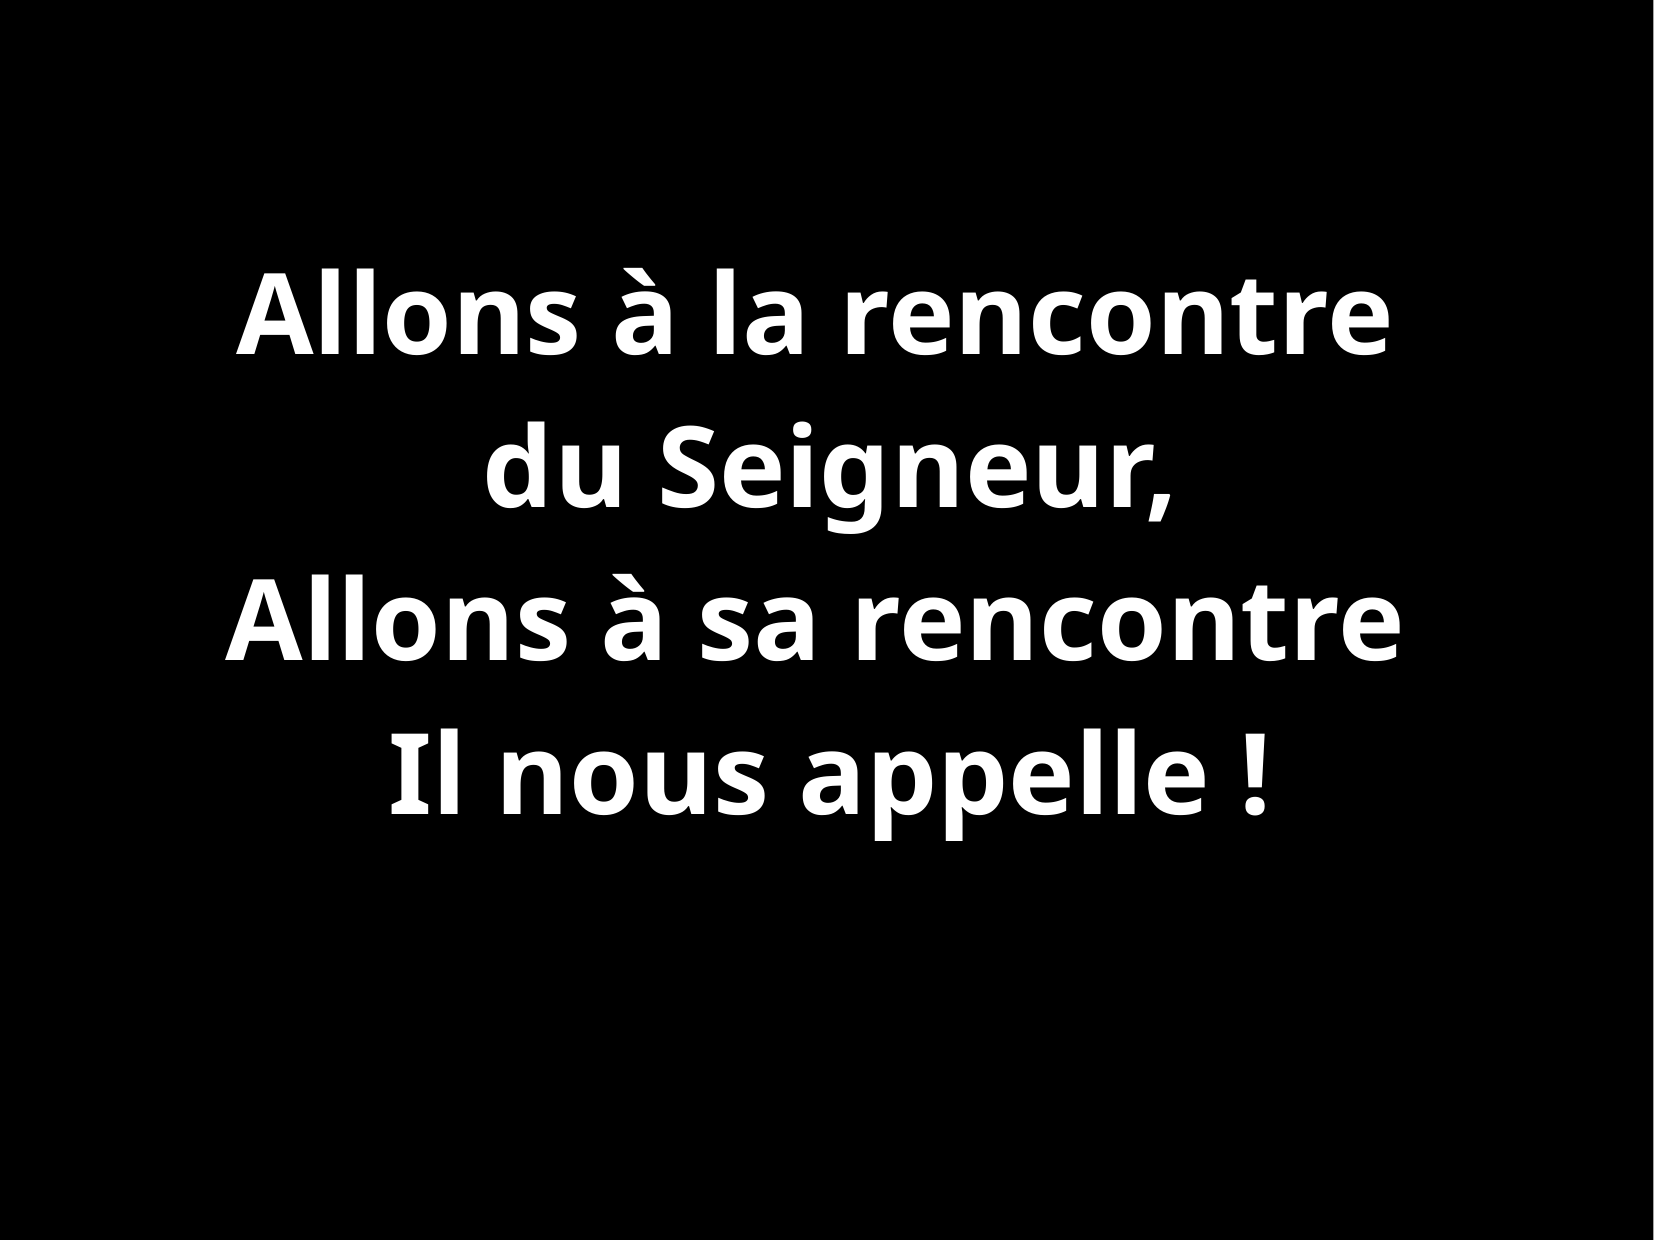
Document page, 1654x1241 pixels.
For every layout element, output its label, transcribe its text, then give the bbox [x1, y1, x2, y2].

subtitle Allons à la rencontre du Seigneur, Allons à sa rencontre Il nous appelle ! [44, 0, 1616, 1241]
